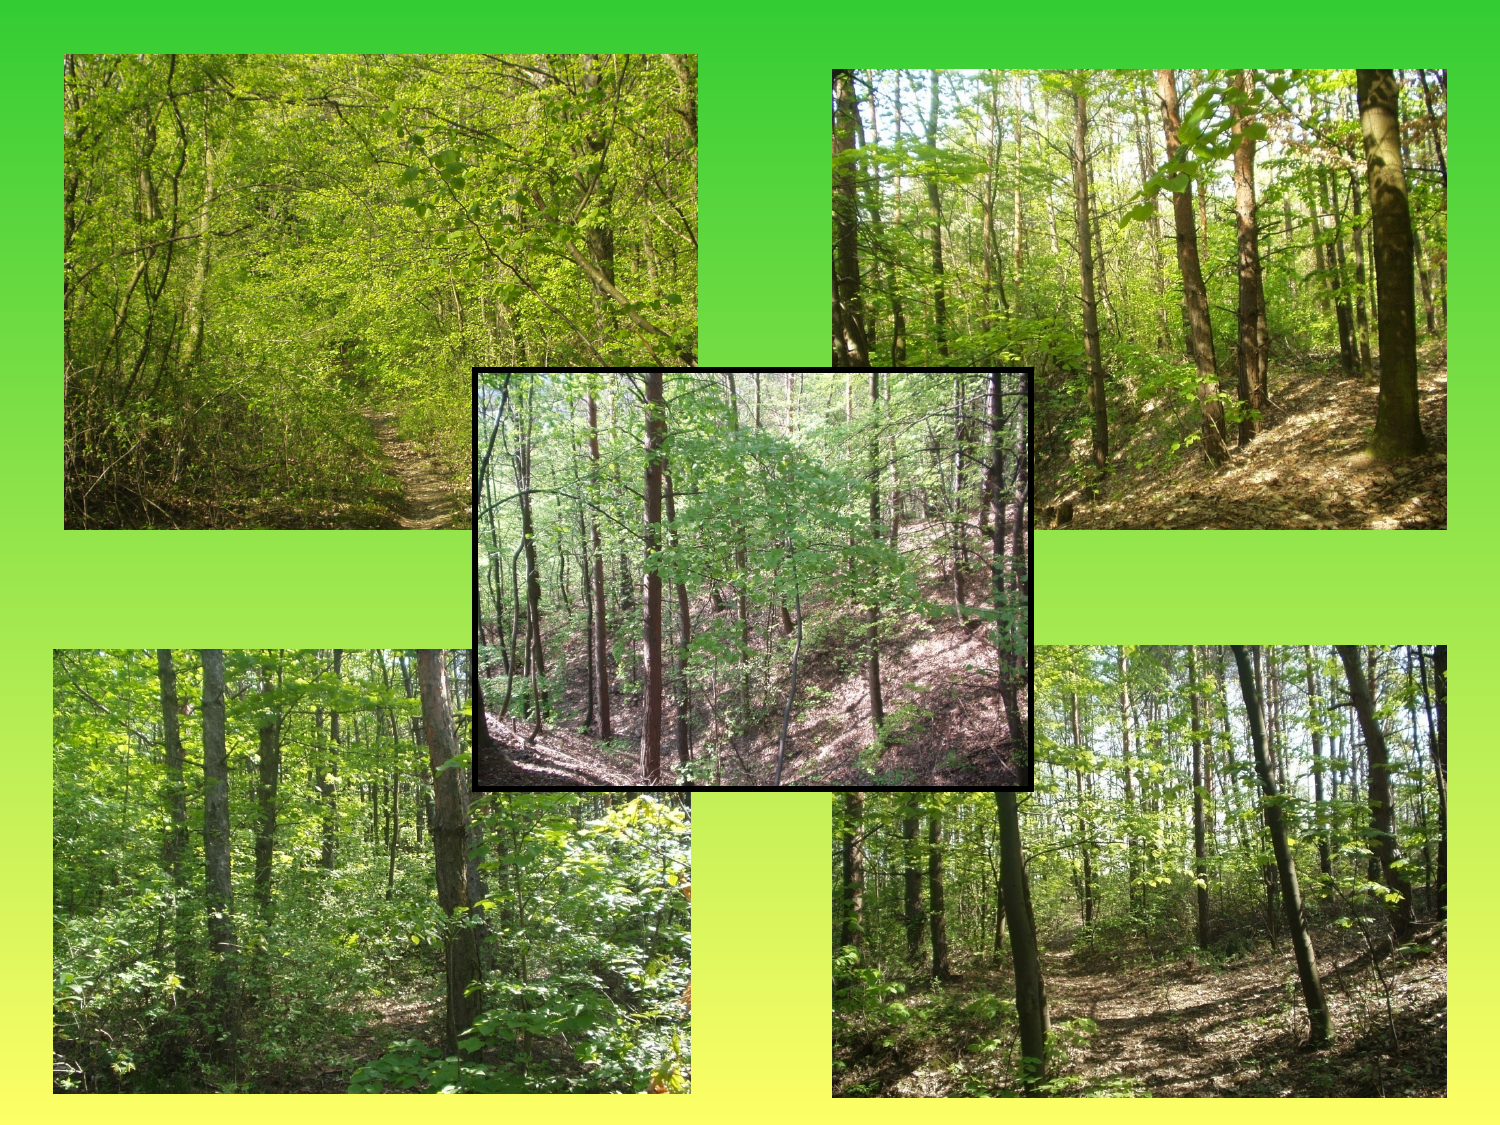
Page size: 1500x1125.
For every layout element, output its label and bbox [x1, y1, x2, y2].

picture [53, 649, 691, 1094]
picture [64, 54, 698, 530]
picture [832, 645, 1447, 1098]
picture [832, 69, 1447, 530]
picture [478, 373, 1029, 786]
